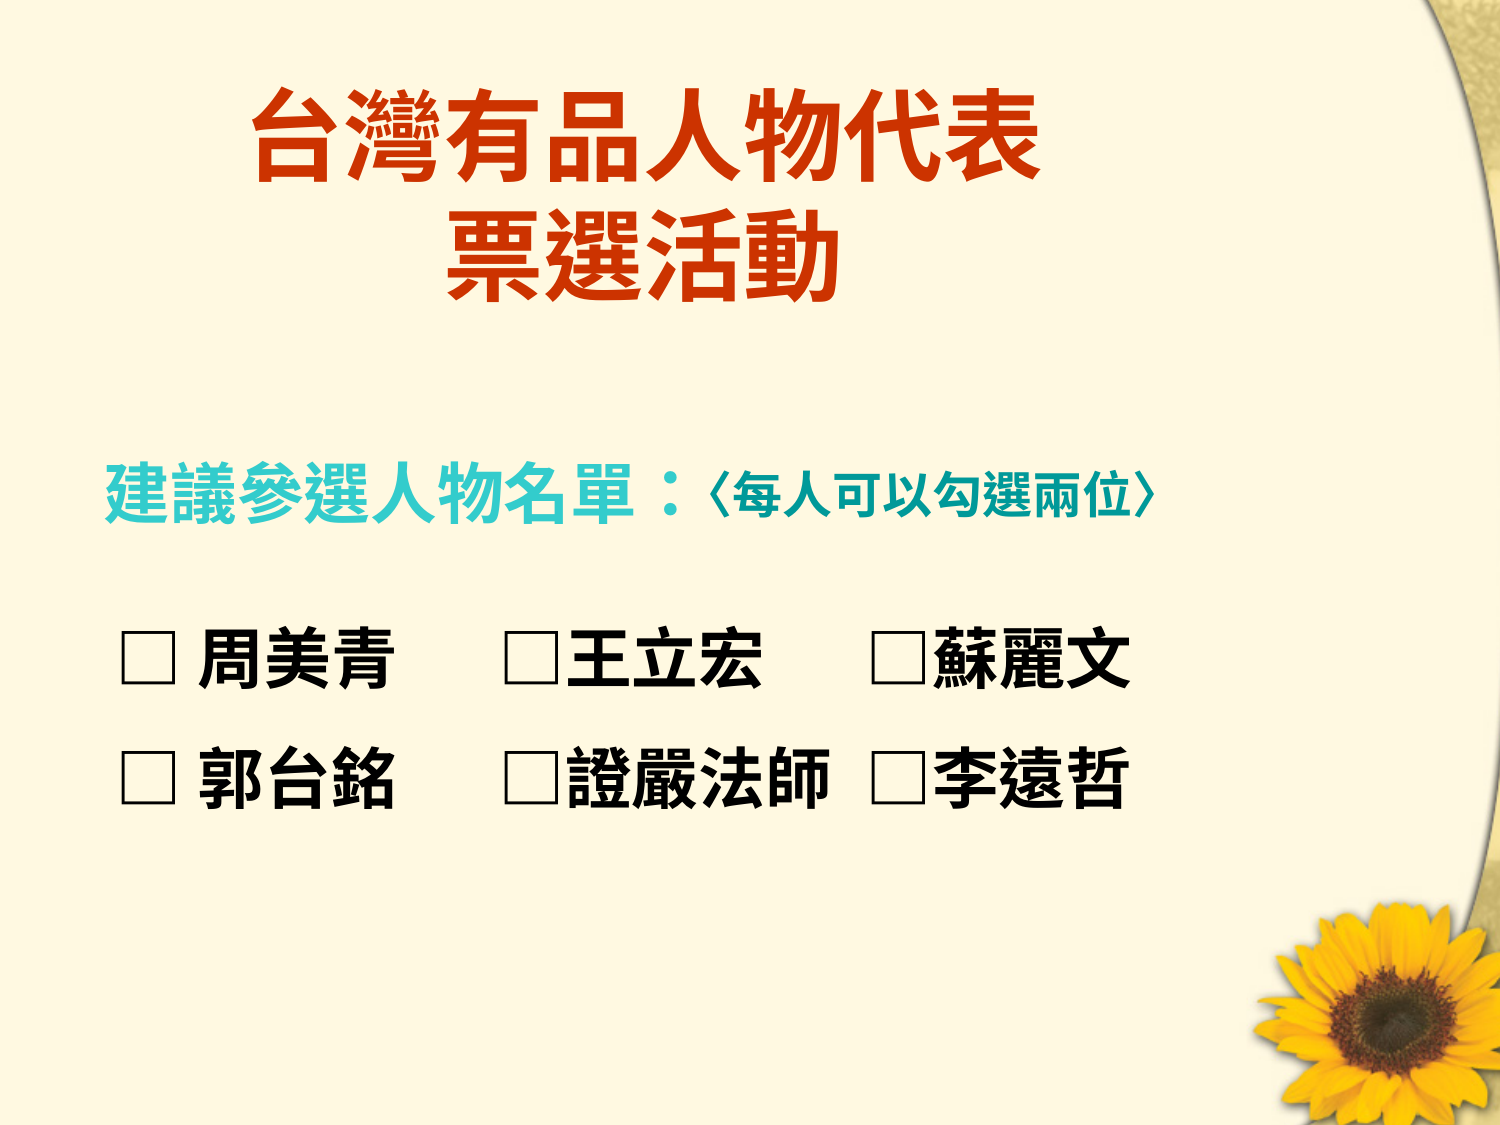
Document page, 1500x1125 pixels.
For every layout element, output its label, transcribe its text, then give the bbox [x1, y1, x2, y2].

title 台灣有品人物代表 票選活動 [159, 66, 1129, 374]
text_box 建議參選人物名單： [88, 444, 751, 540]
text_box □周美青 □王立宏 □蘇麗文 □郭台銘 □證嚴法師 □李遠哲 [100, 609, 1353, 825]
picture [0, 0, 1500, 1125]
text_box 〈每人可以勾選兩位〉 [667, 456, 1258, 532]
